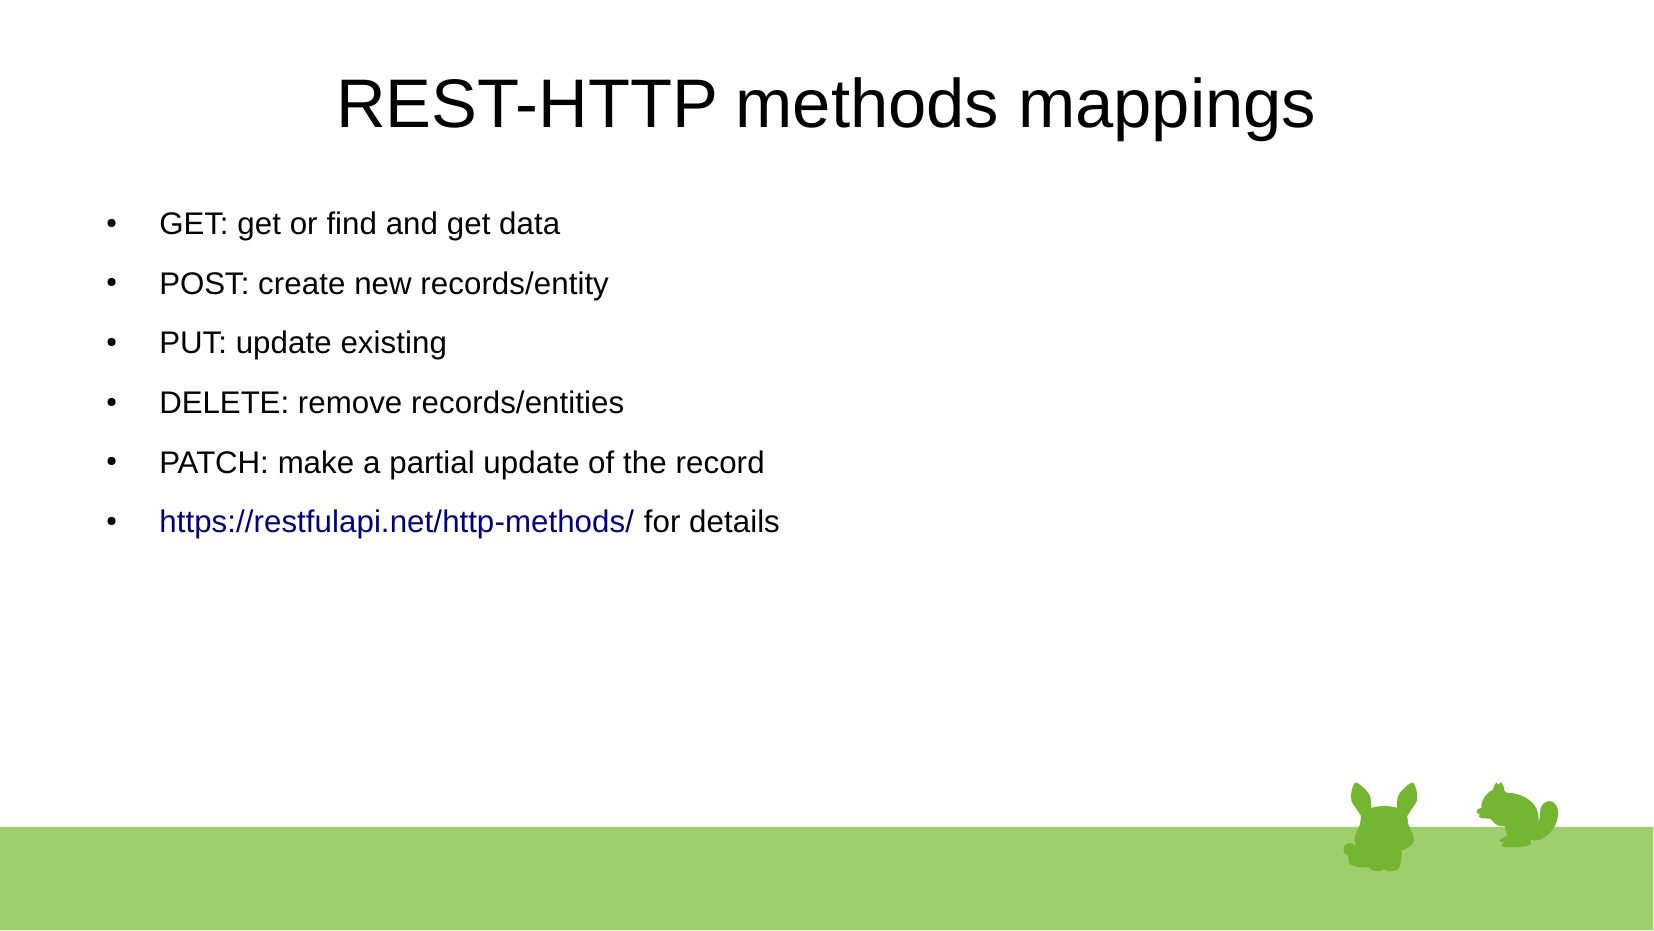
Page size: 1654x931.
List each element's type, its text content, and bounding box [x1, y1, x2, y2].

list GET: get or find and get data POST: create new records/entity PUT: update existing DELETE: remove records/entities PATCH: make a partial update of the record https://restfulapi.net/http-methods/ for details [88, 206, 1565, 739]
title REST-HTTP methods mappings [88, 29, 1565, 178]
